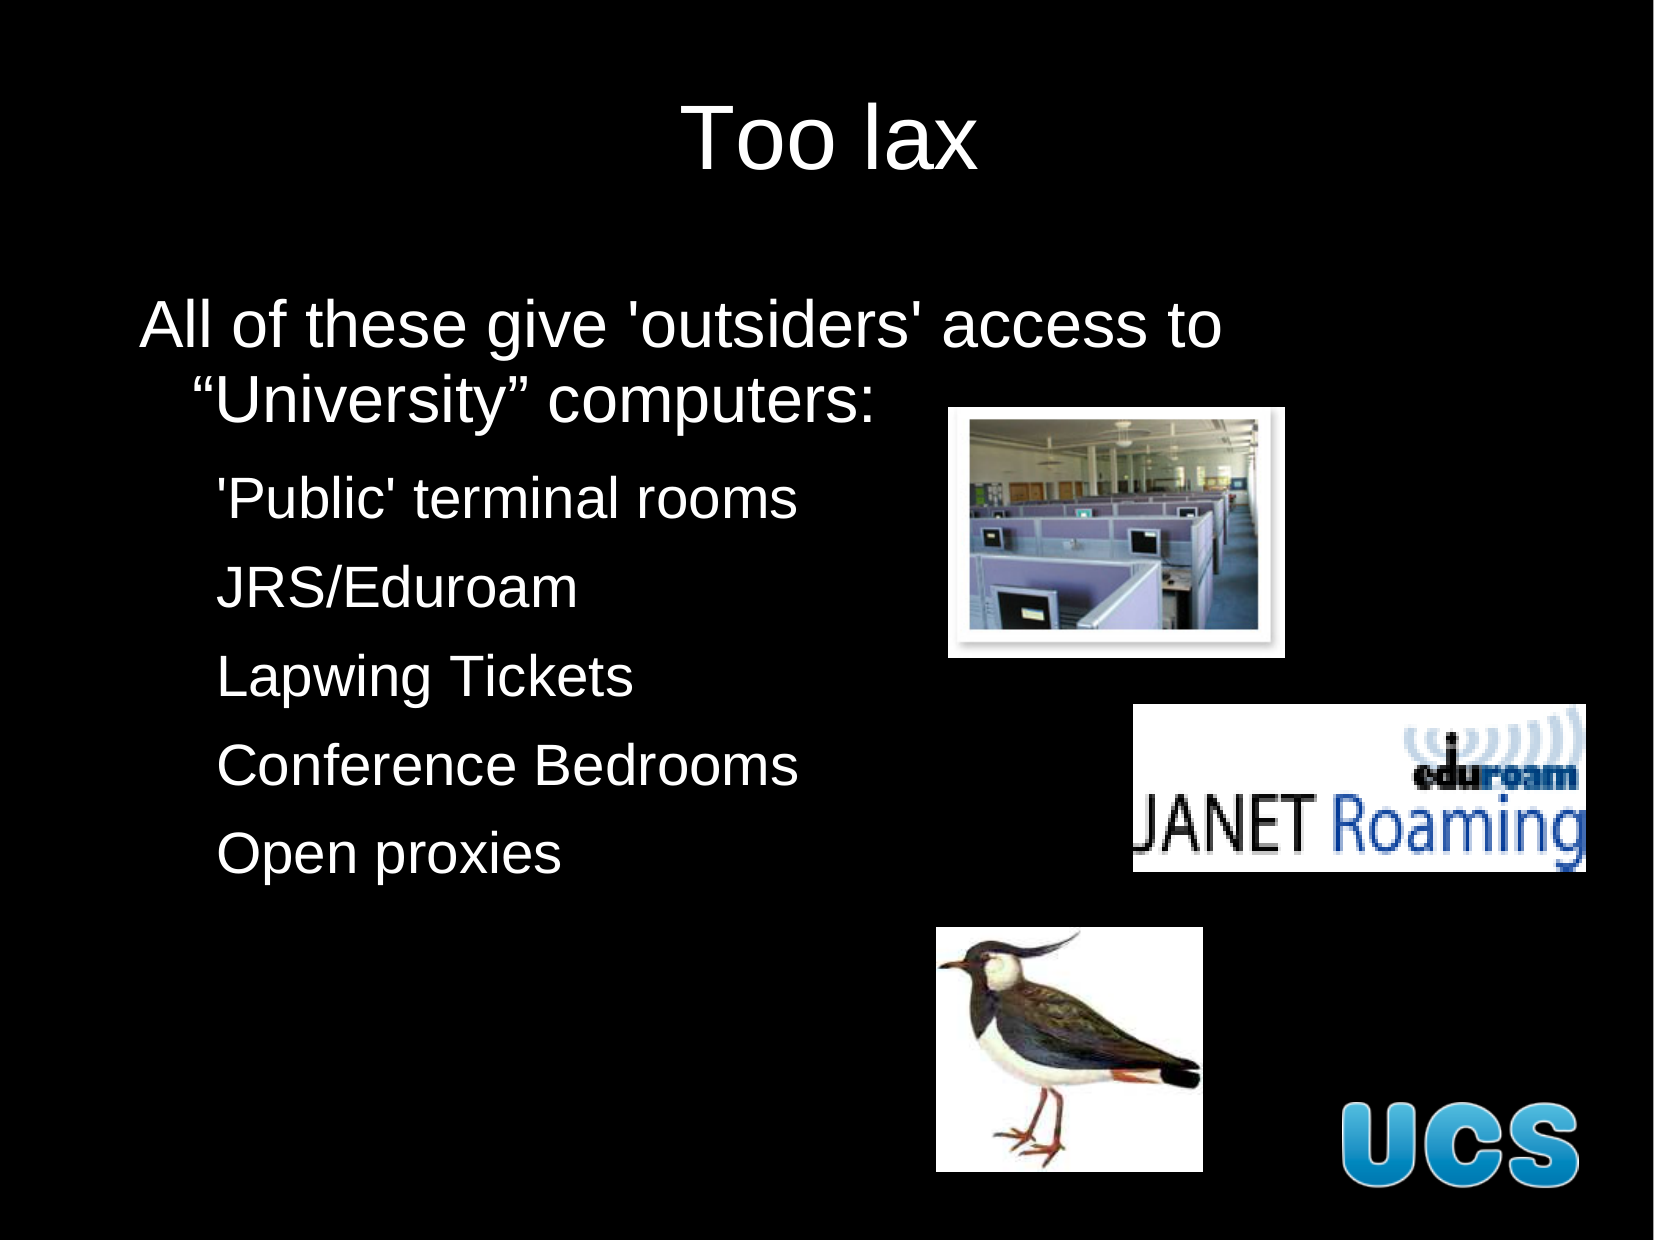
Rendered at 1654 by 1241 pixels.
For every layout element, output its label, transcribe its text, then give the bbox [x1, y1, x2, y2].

list All of these give 'outsiders' access to “University” computers: 'Public' terminal rooms JRS/Eduroam Lapwing Tickets Conference Bedrooms Open proxies [121, 287, 1534, 1179]
picture [1133, 704, 1586, 872]
picture [936, 927, 1203, 1172]
title Too lax [123, 39, 1536, 236]
picture [948, 407, 1285, 658]
picture [1342, 1102, 1579, 1190]
